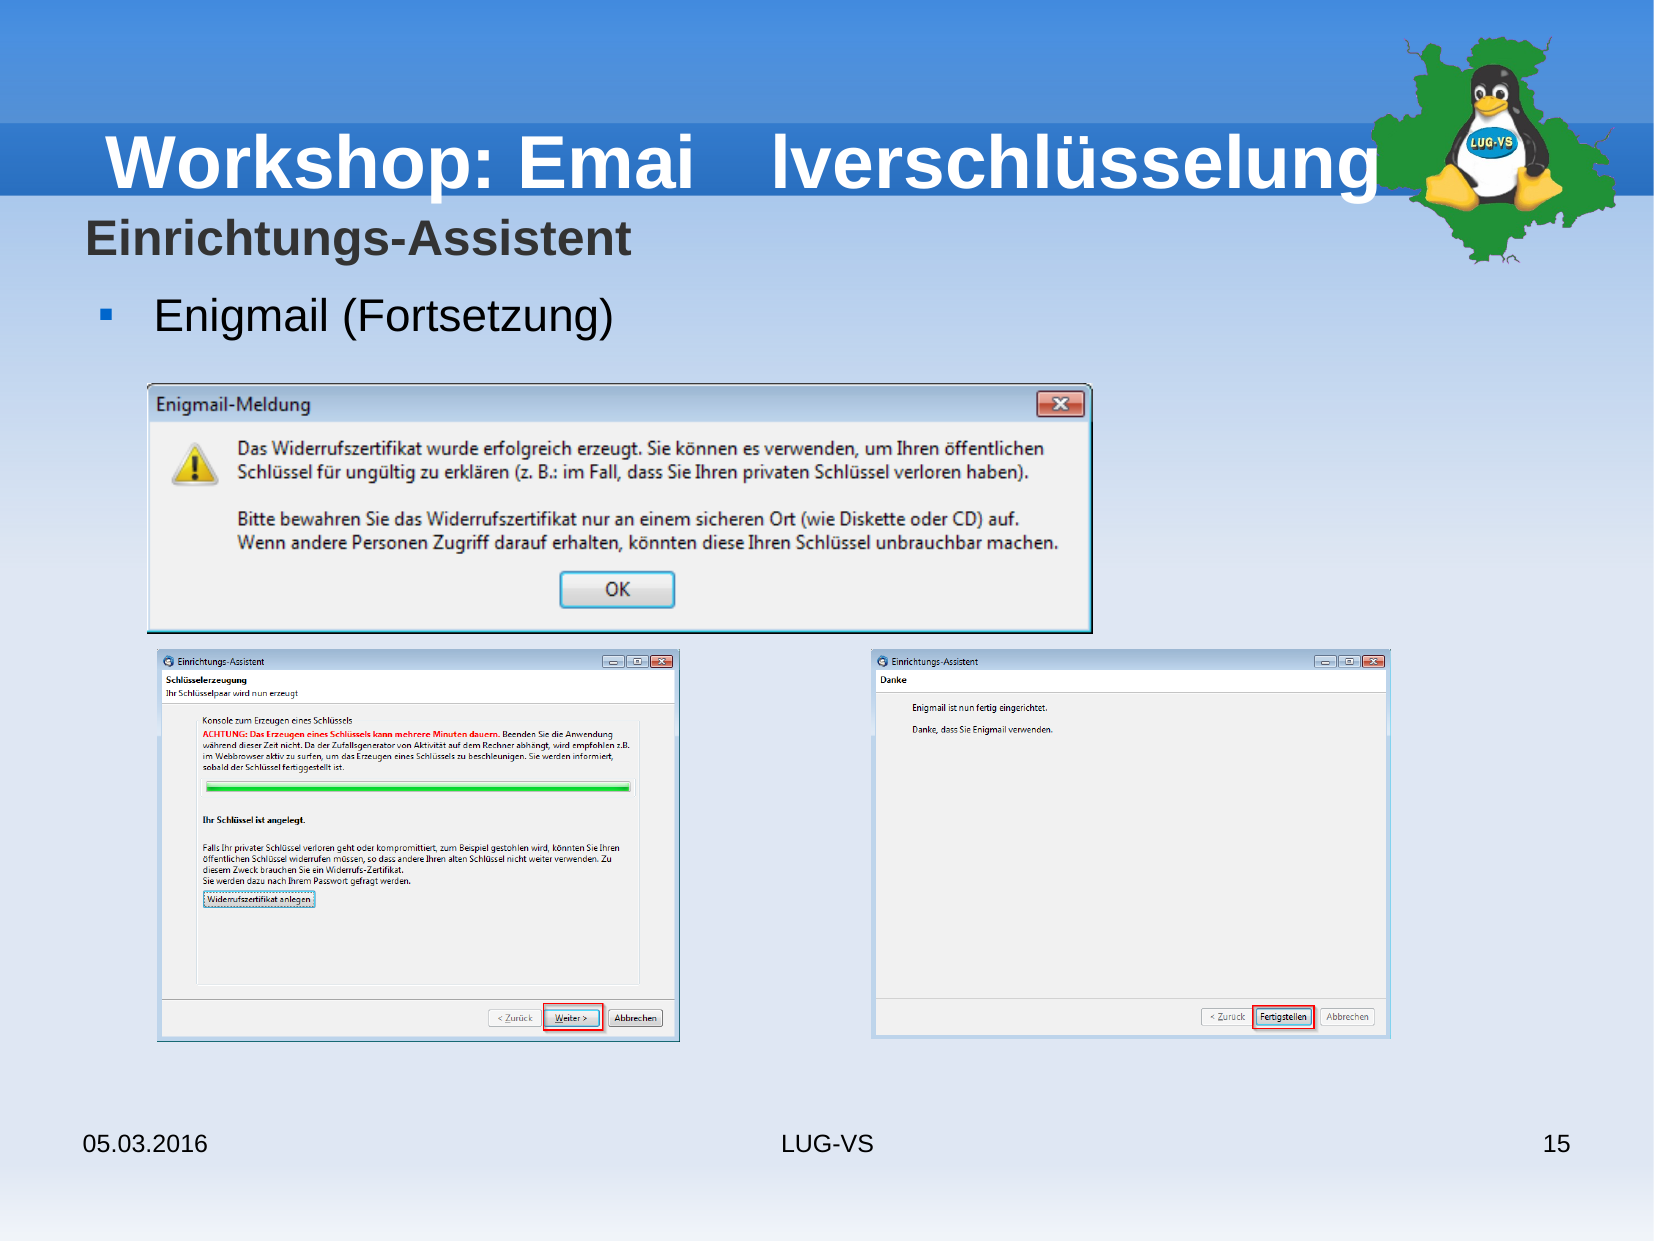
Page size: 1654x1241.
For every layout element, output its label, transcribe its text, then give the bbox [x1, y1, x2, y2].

title Workshop: Emai lverschlüsselung [0, 59, 1489, 267]
list Enigmail (Fortsetzung) [82, 290, 1571, 1109]
picture [1489, 137, 1512, 149]
picture [0, 0, 1654, 1241]
text_box Einrichtungs-Assistent [14, 209, 1418, 267]
